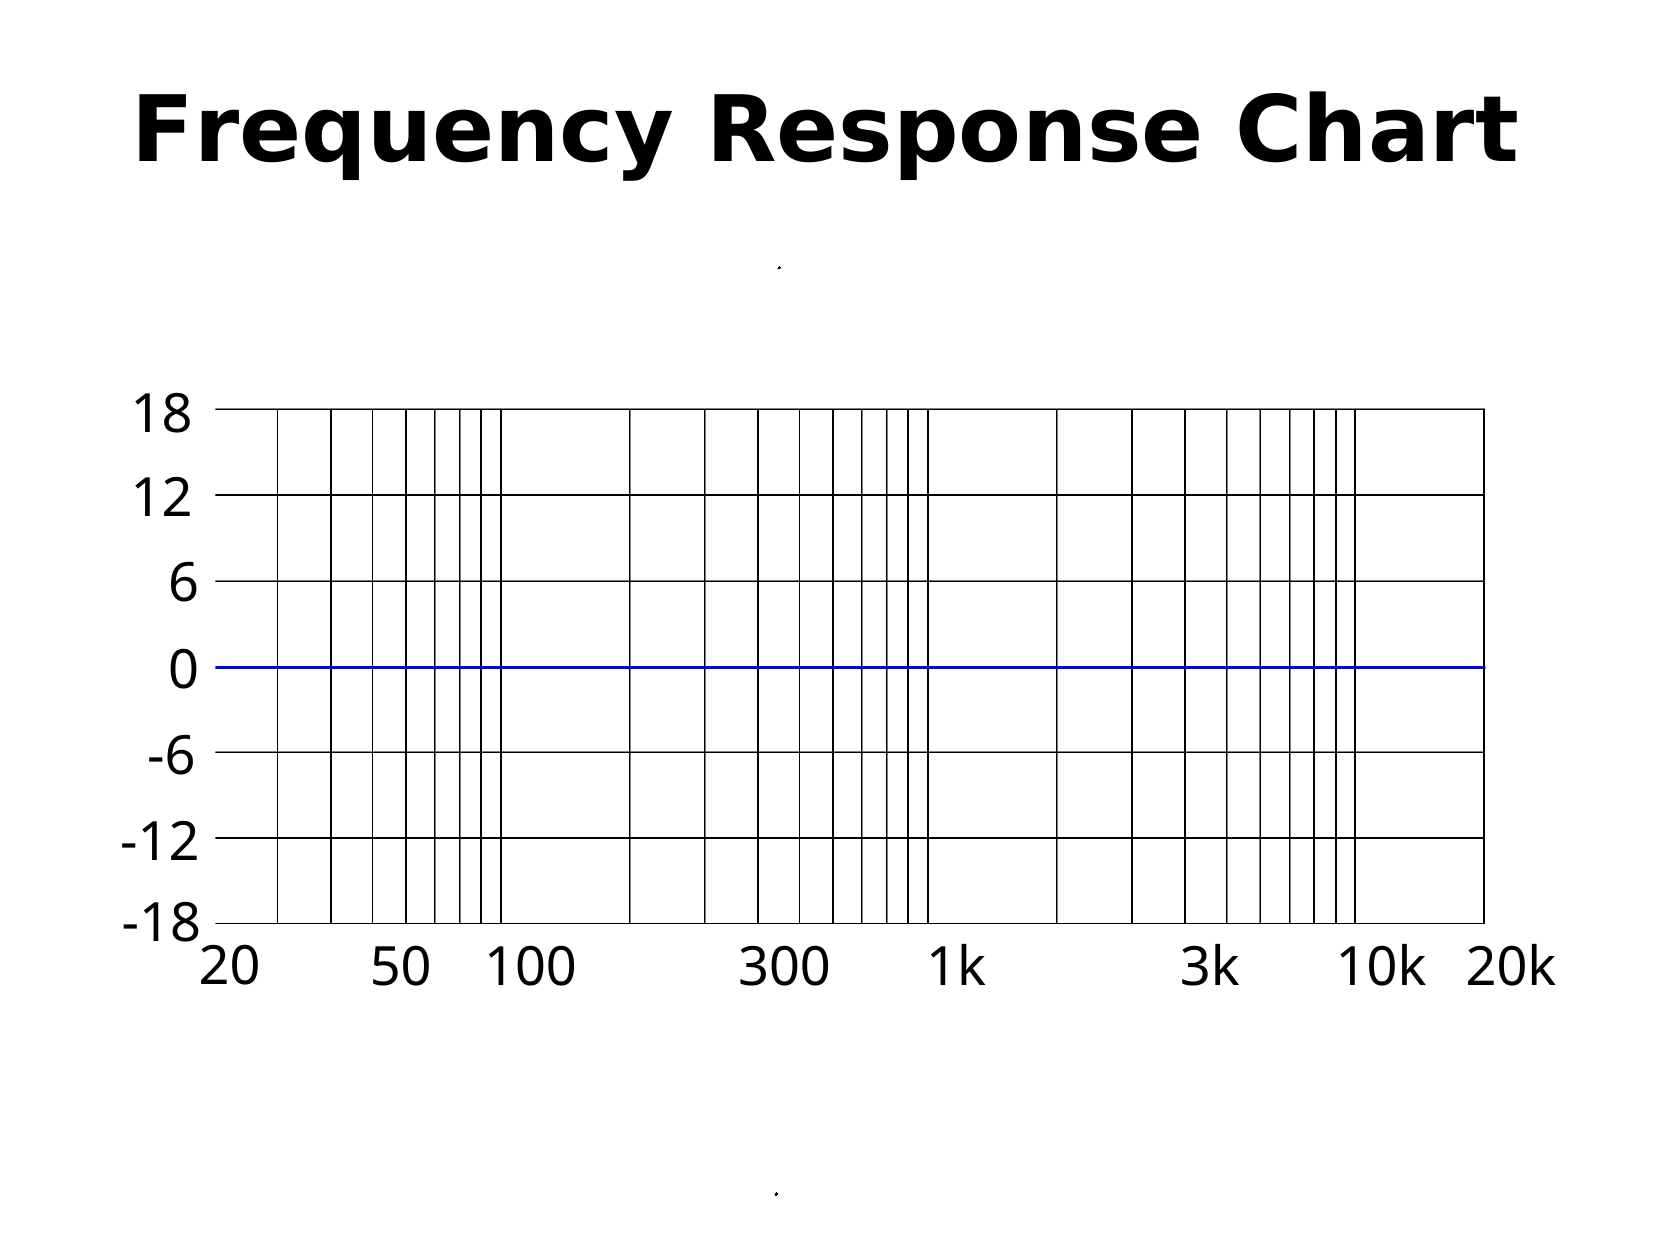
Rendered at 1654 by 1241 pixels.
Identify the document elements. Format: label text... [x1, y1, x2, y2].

text_box -18 [121, 882, 213, 959]
text_box 18 [130, 372, 204, 450]
text_box -12 [120, 801, 211, 878]
text_box 20k [1456, 927, 1566, 1005]
text_box 3k [1173, 927, 1247, 1004]
text_box 6 [168, 542, 205, 620]
text_box 20 [193, 927, 266, 1004]
text_box [54, 308, 1583, 1064]
text_box -6 [147, 715, 202, 792]
text_box 0 [168, 629, 205, 707]
text_box 300 [730, 927, 840, 1004]
text_box 1k [919, 927, 993, 1004]
text_box 100 [476, 927, 586, 1004]
text_box 50 [364, 927, 438, 1004]
text_box 10k [1326, 927, 1436, 1005]
picture [0, 262, 1653, 1197]
text_box Frequency Response Chart [2, 75, 1651, 185]
text_box 12 [130, 456, 204, 534]
